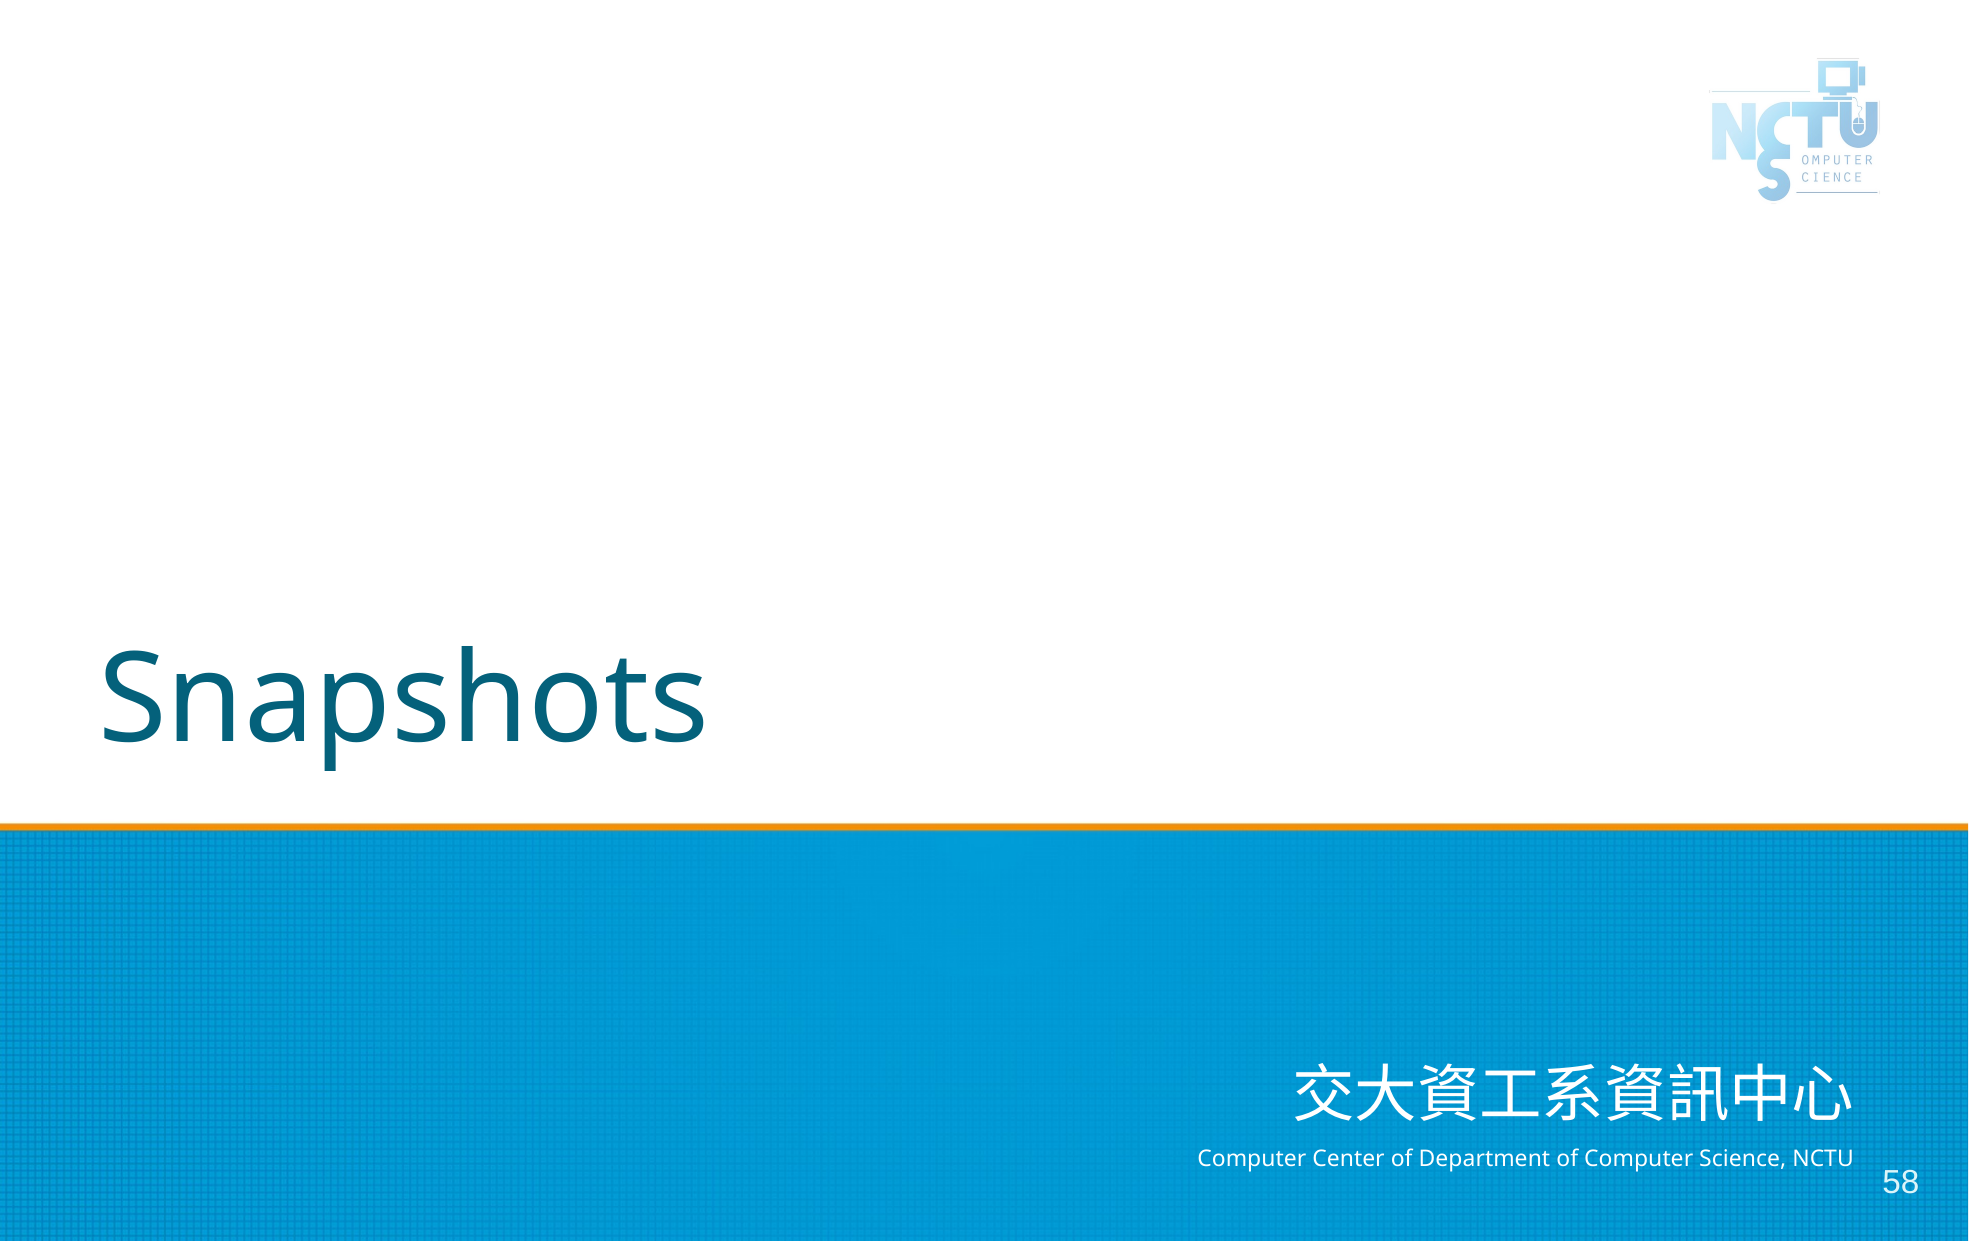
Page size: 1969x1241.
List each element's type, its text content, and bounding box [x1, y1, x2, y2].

title Snapshots [98, 559, 1870, 767]
slide_number <number> [1841, 1145, 1960, 1241]
picture [0, 0, 1969, 832]
